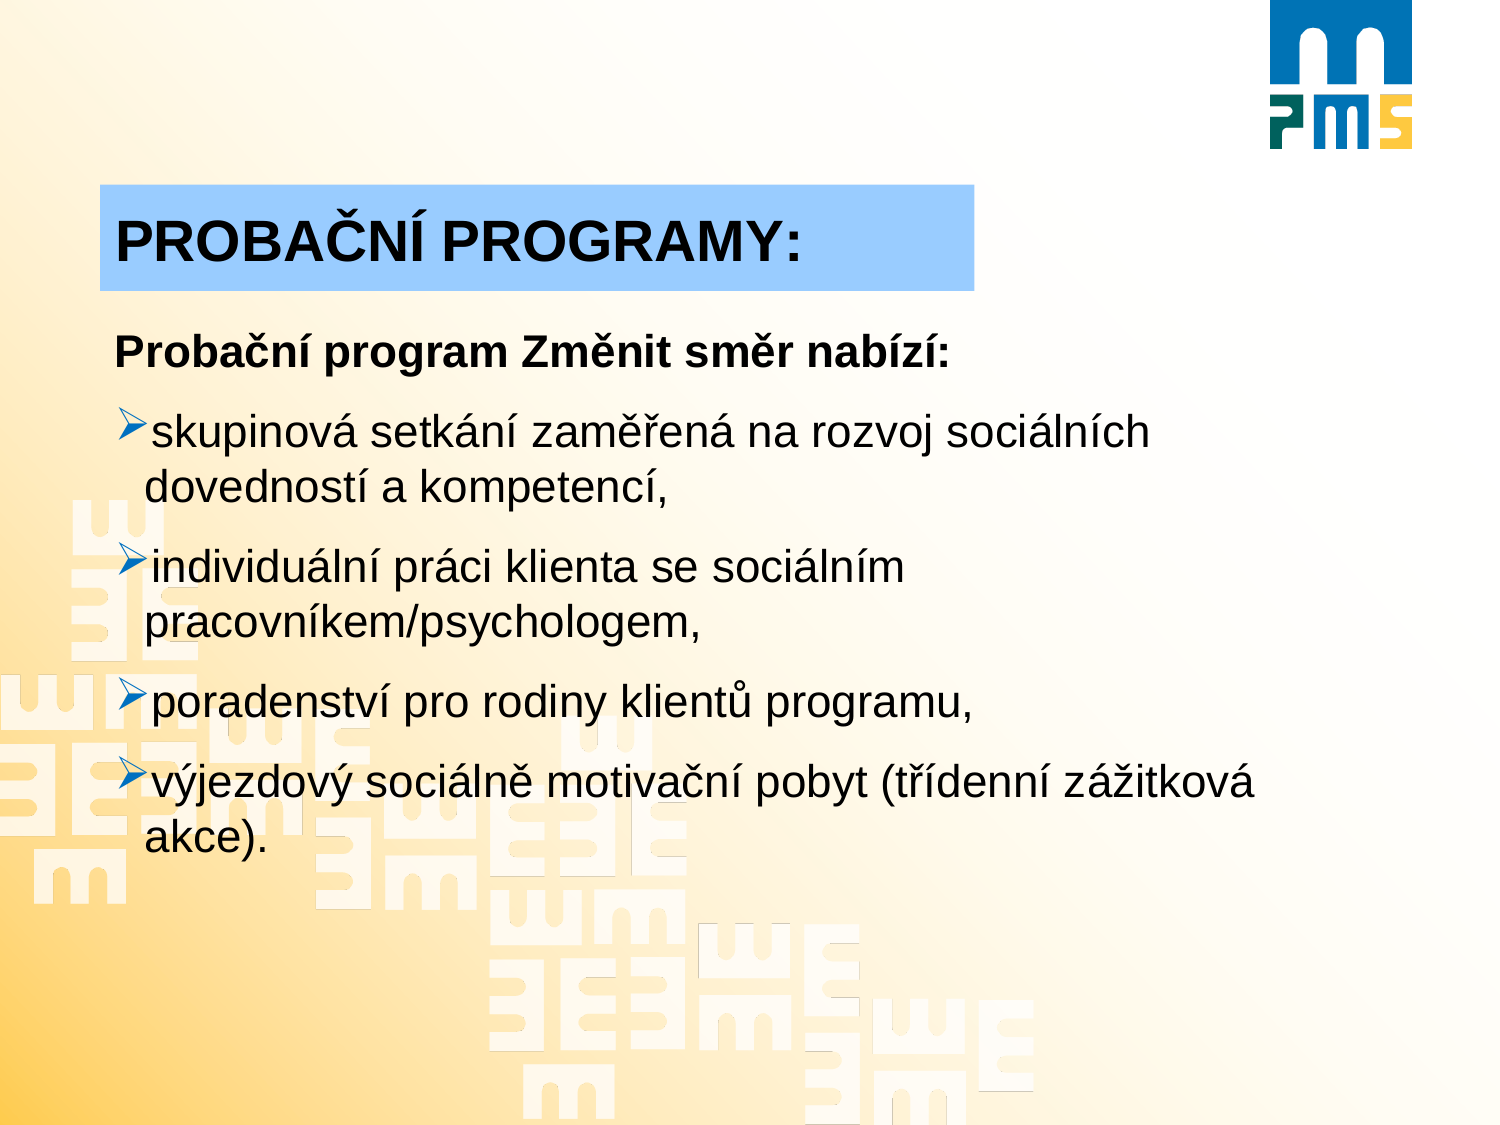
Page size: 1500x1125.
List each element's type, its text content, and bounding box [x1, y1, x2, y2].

title PROBAČNÍ PROGRAMY: [100, 184, 975, 291]
picture [0, 0, 1500, 1125]
text_box Probační program Změnit směr nabízí: skupinová setkání zaměřená na rozvoj sociálních dovedností a kompetencí, individuální práci klienta se sociálním pracovníkem/psychologem, poradenství pro rodiny klientů programu, výjezdový sociálně motivační pobyt (třídenní zážitková akce). [100, 314, 1341, 1012]
